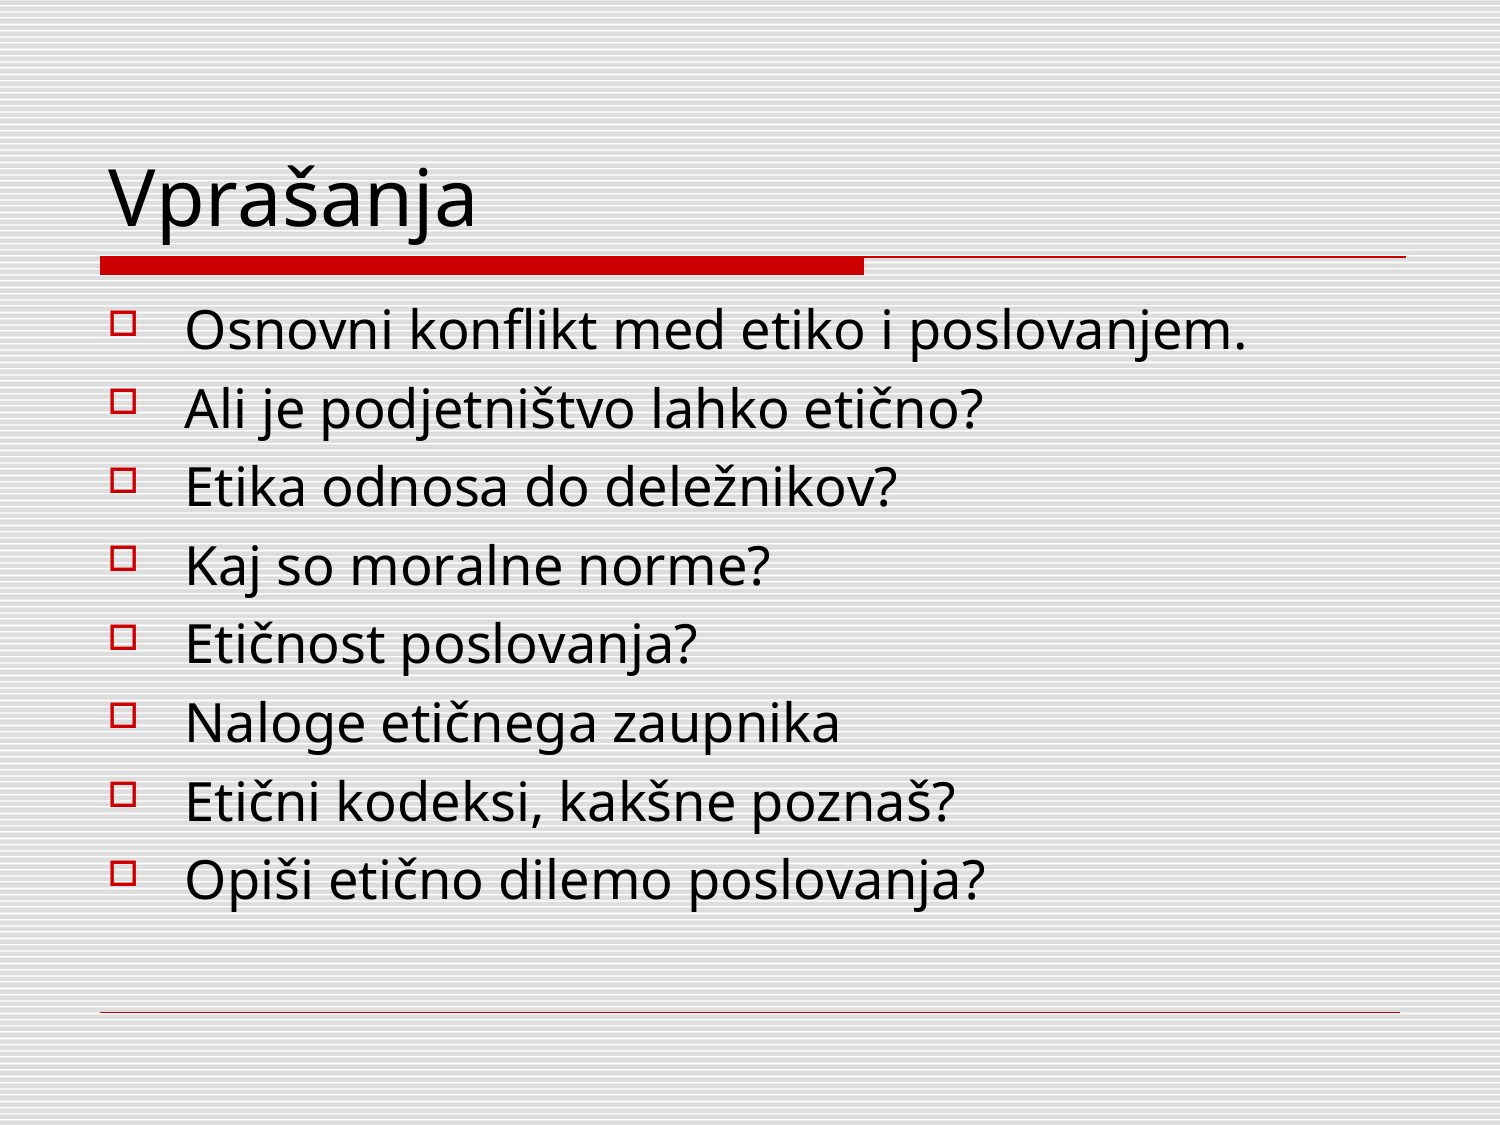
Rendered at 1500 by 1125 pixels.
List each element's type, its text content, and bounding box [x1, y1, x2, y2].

list Osnovni konflikt med etiko i poslovanjem. Ali je podjetništvo lahko etično? Etika odnosa do deležnikov? Kaj so moralne norme? Etičnost poslovanja? Naloge etičnega zaupnika Etični kodeksi, kakšne poznaš? Opiši etično dilemo poslovanja? [92, 287, 1406, 988]
picture [0, 0, 1500, 1125]
title Vprašanja [94, 49, 1407, 250]
